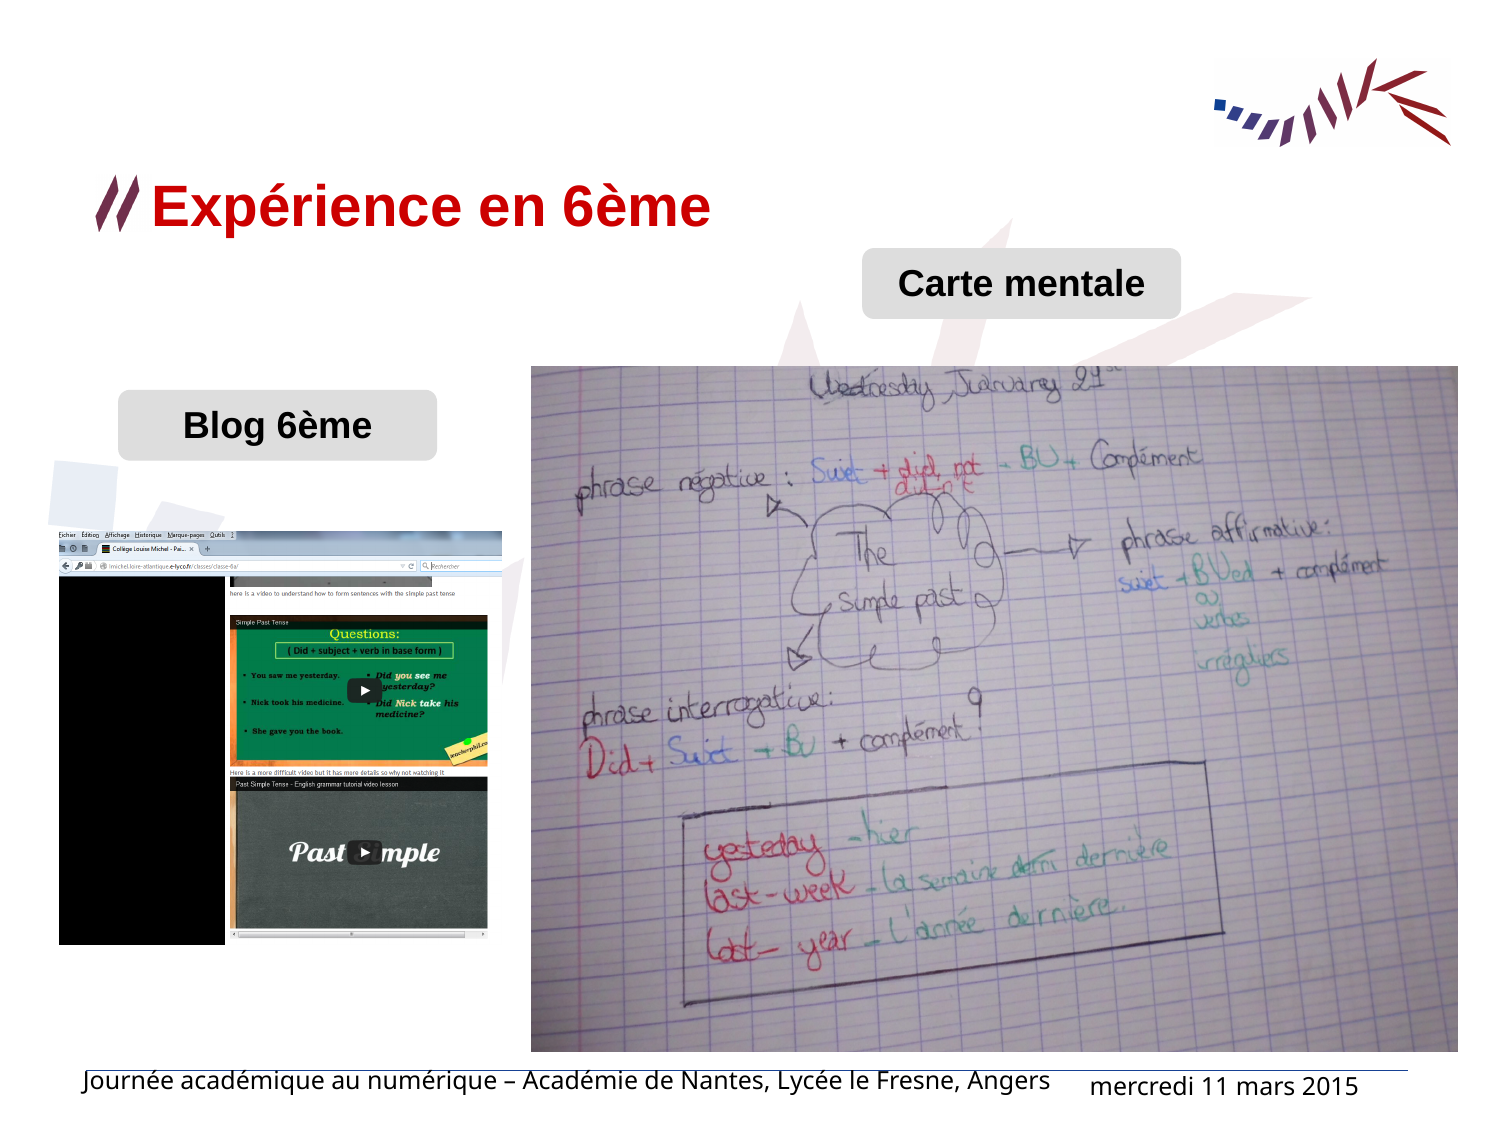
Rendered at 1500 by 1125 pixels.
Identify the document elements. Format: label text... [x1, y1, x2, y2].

text_box Carte mentale [862, 248, 1182, 319]
picture [48, 218, 502, 945]
text_box mercredi 11 mars 2015 [1074, 1063, 1500, 1125]
picture [1214, 58, 1451, 147]
text_box Blog 6ème [118, 389, 438, 461]
picture [531, 366, 1458, 1052]
title Expérience en 6ème [80, 160, 1452, 348]
slide_number [82, 348, 1458, 1002]
text_box Journée académique au numérique – Académie de Nantes, Lycée le Fresne, Angers [0, 1057, 1127, 1125]
